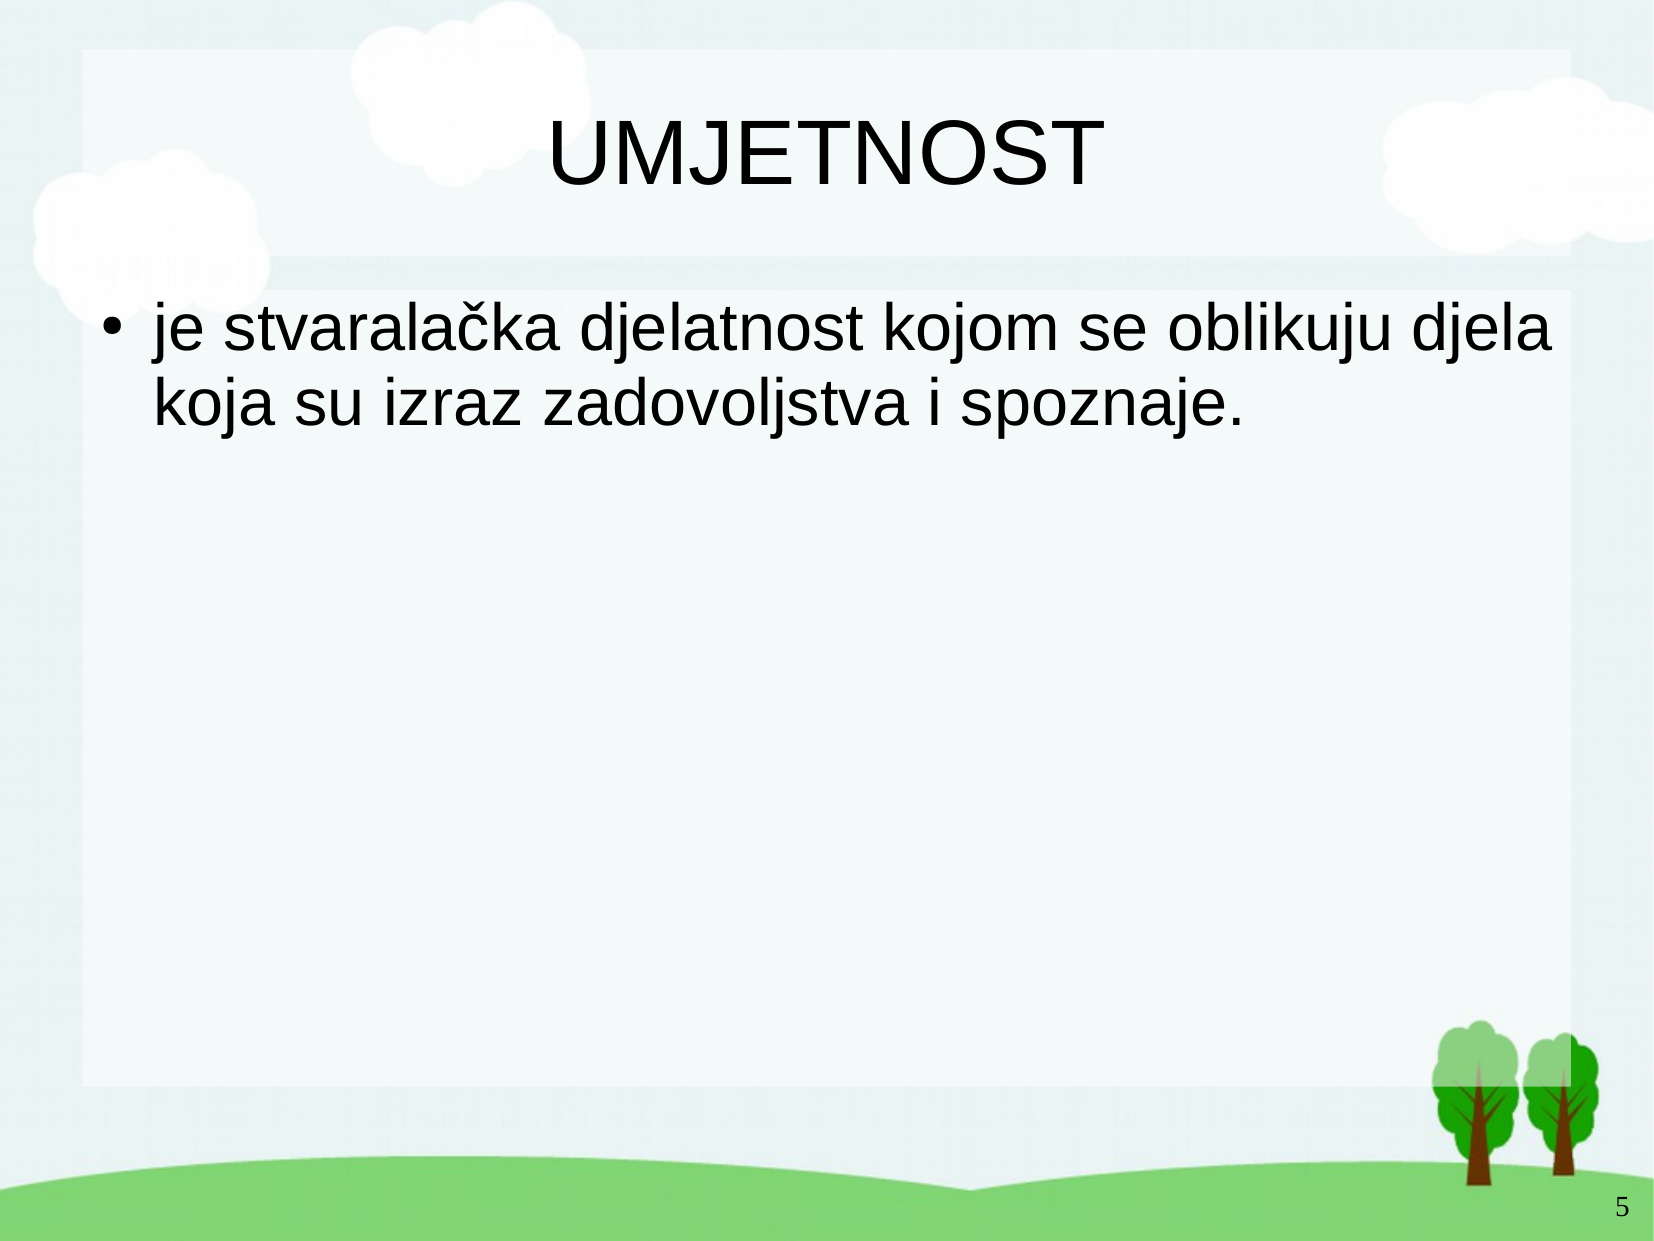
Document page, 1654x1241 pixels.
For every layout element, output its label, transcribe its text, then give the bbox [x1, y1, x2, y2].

picture [0, 0, 1654, 1241]
list je stvaralačka djelatnost kojom se oblikuju djela koja su izraz zadovoljstva i spoznaje. [82, 290, 1571, 1087]
title UMJETNOST [82, 49, 1571, 257]
